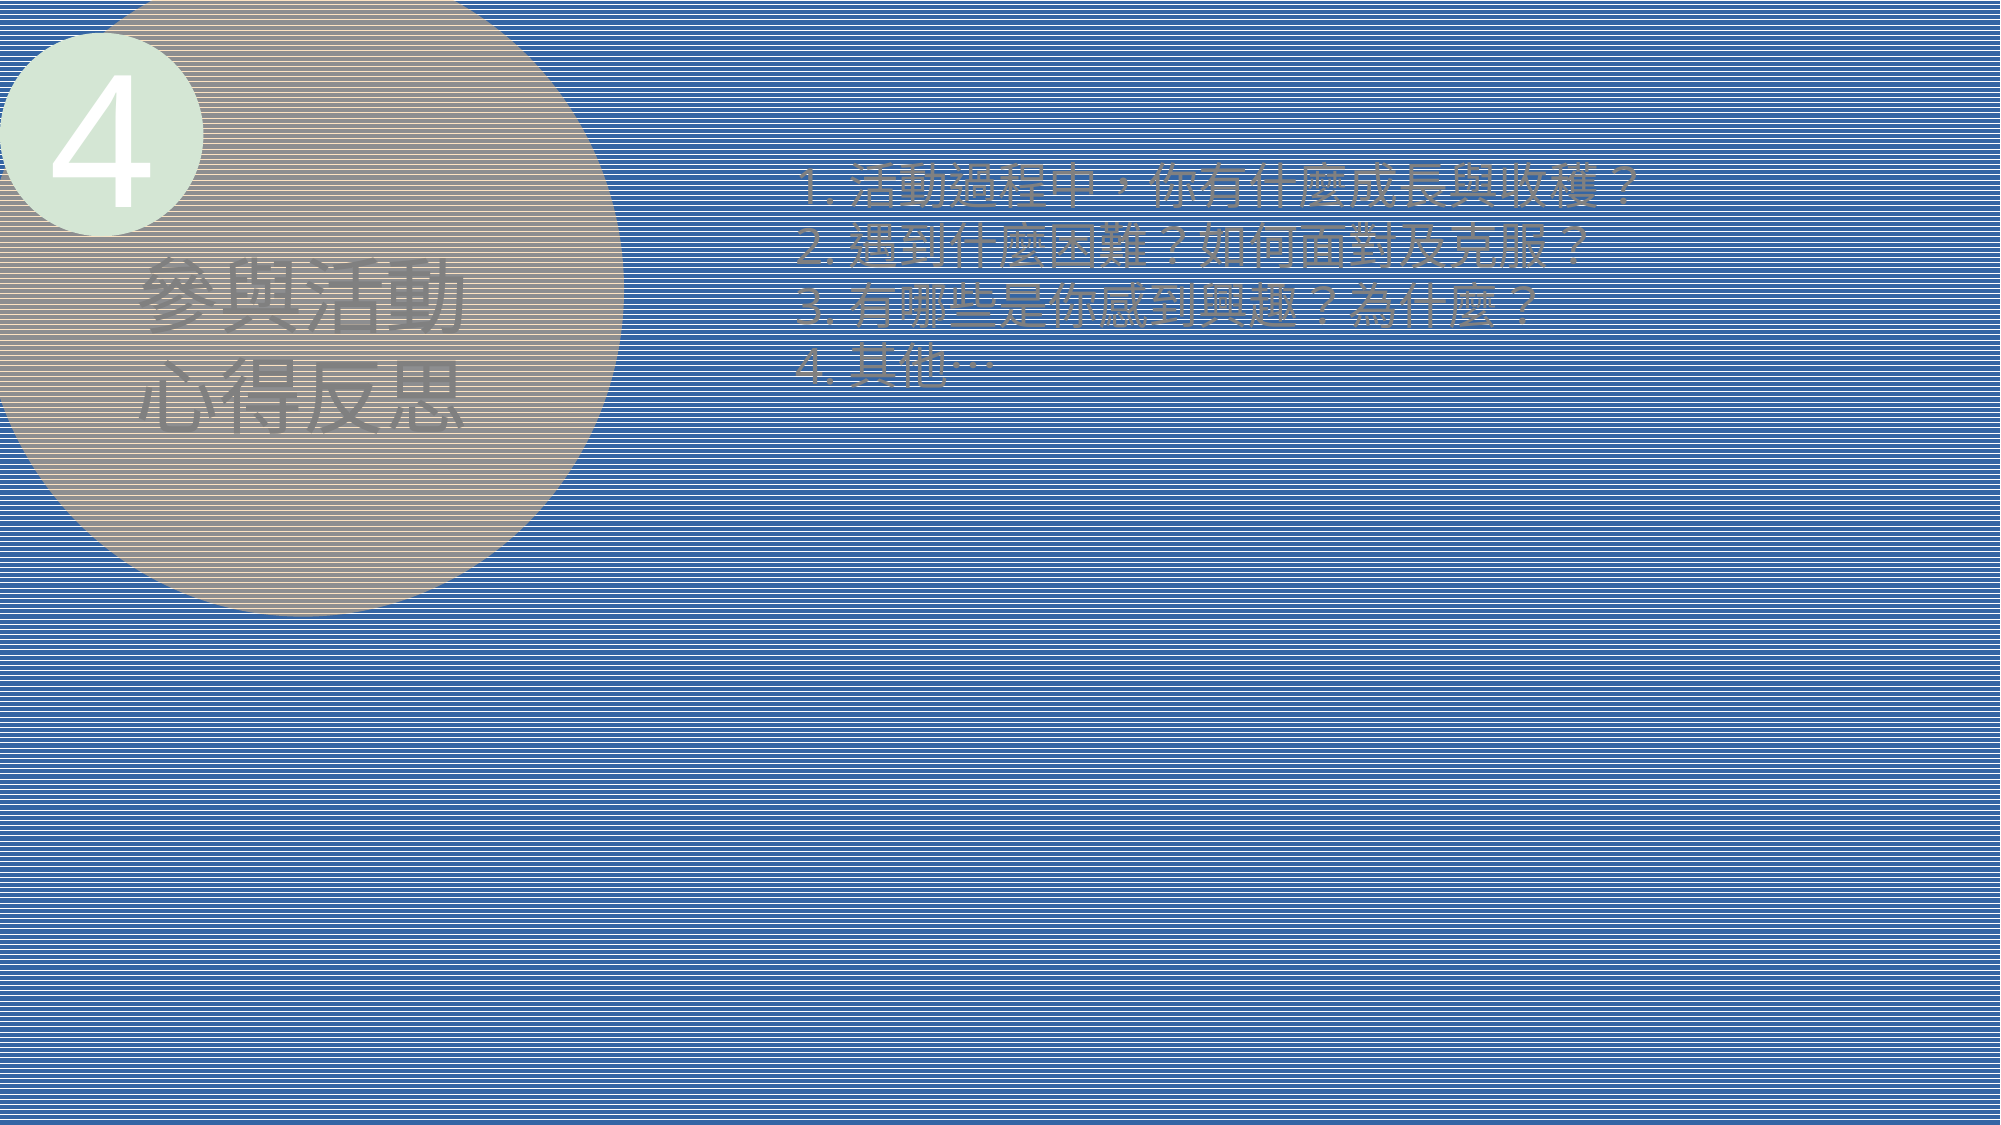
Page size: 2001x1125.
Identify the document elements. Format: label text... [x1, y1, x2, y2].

text_box 參與活動 心得反思 [121, 236, 659, 452]
text_box 4 [0, 32, 204, 237]
text_box [0, 0, 620, 617]
text_box 1.活動過程中，你有什麼成長與收穫？ 2.遇到什麼困難？如何面對及克服？ 3.有哪些是你感到興趣？為什麼？ 4.其他… [779, 146, 1839, 402]
